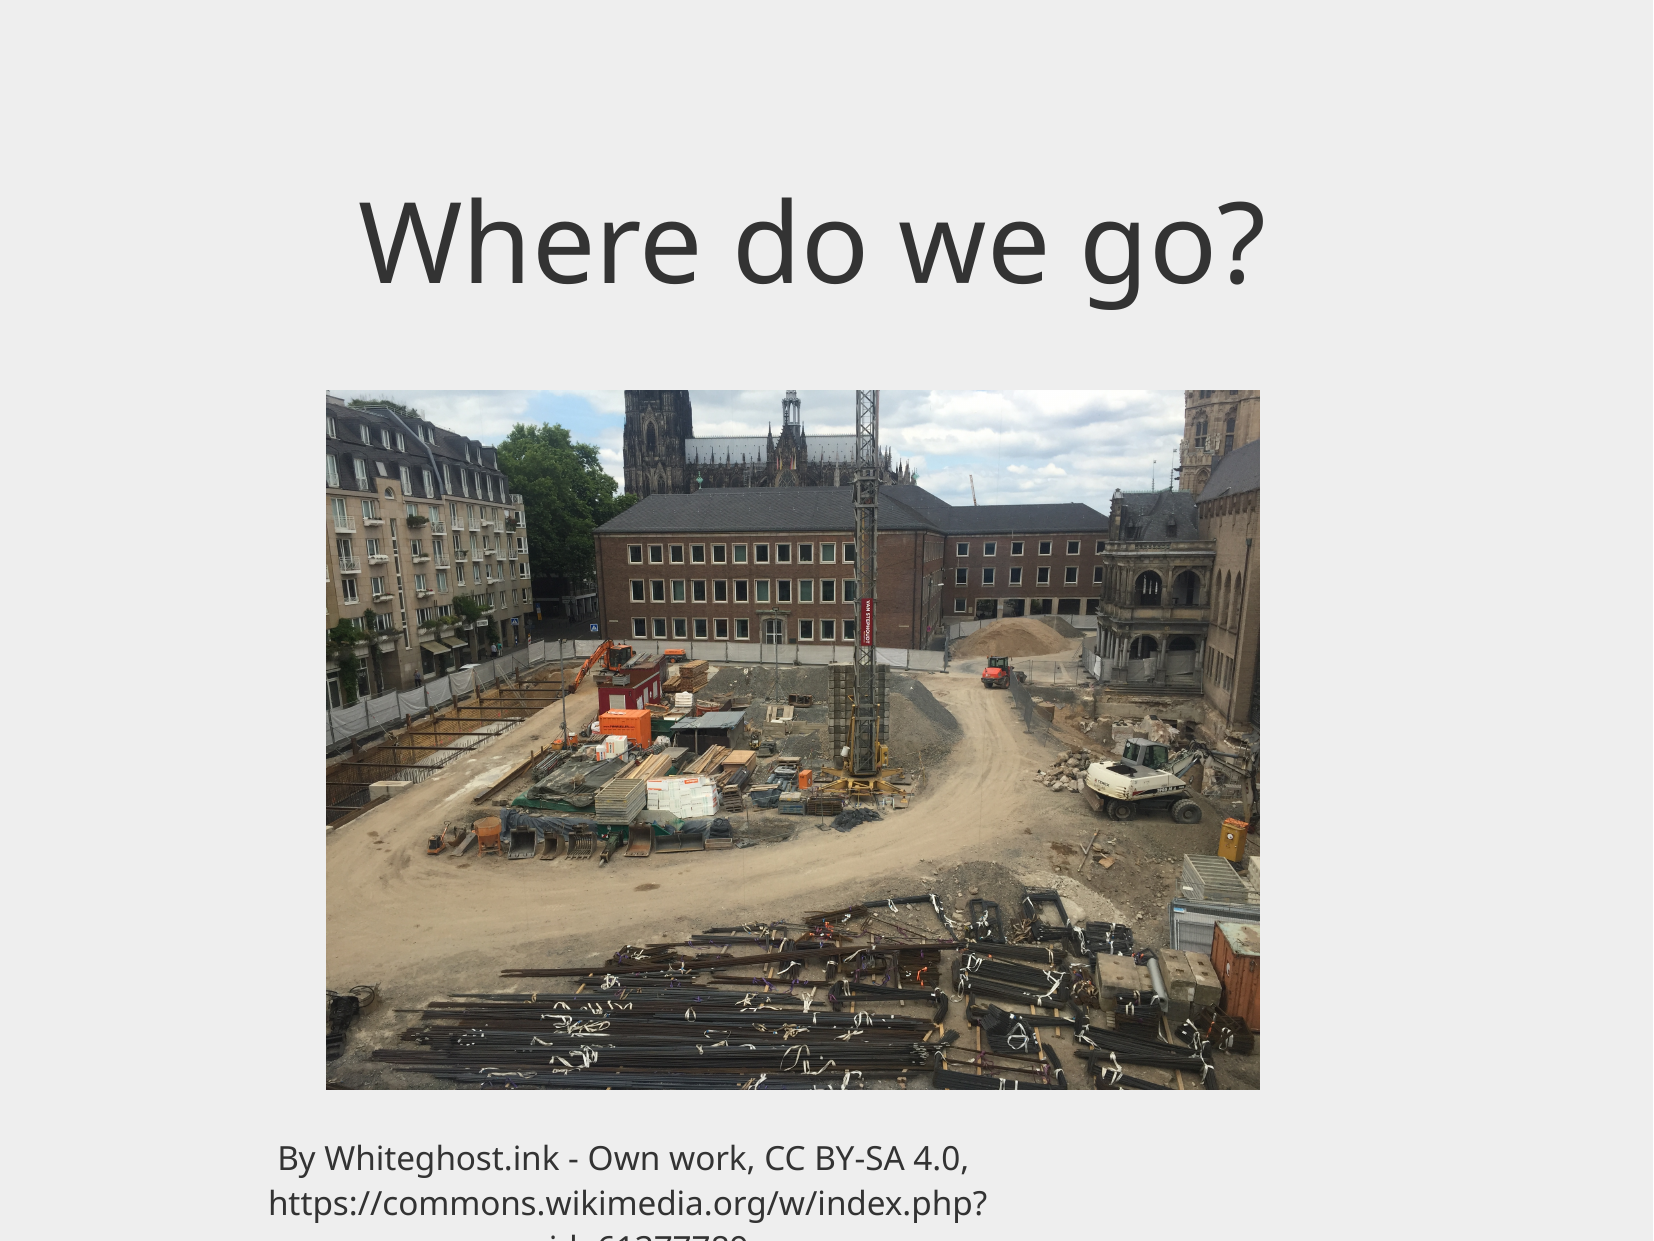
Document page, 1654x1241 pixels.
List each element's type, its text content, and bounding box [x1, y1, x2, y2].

text_box By Whiteghost.ink - Own work, CC BY-SA 4.0, https://commons.wikimedia.org/w/index.php?curid=61377789 [244, 1127, 1249, 1241]
title Where do we go? [68, 127, 1557, 353]
picture [326, 390, 1260, 1090]
